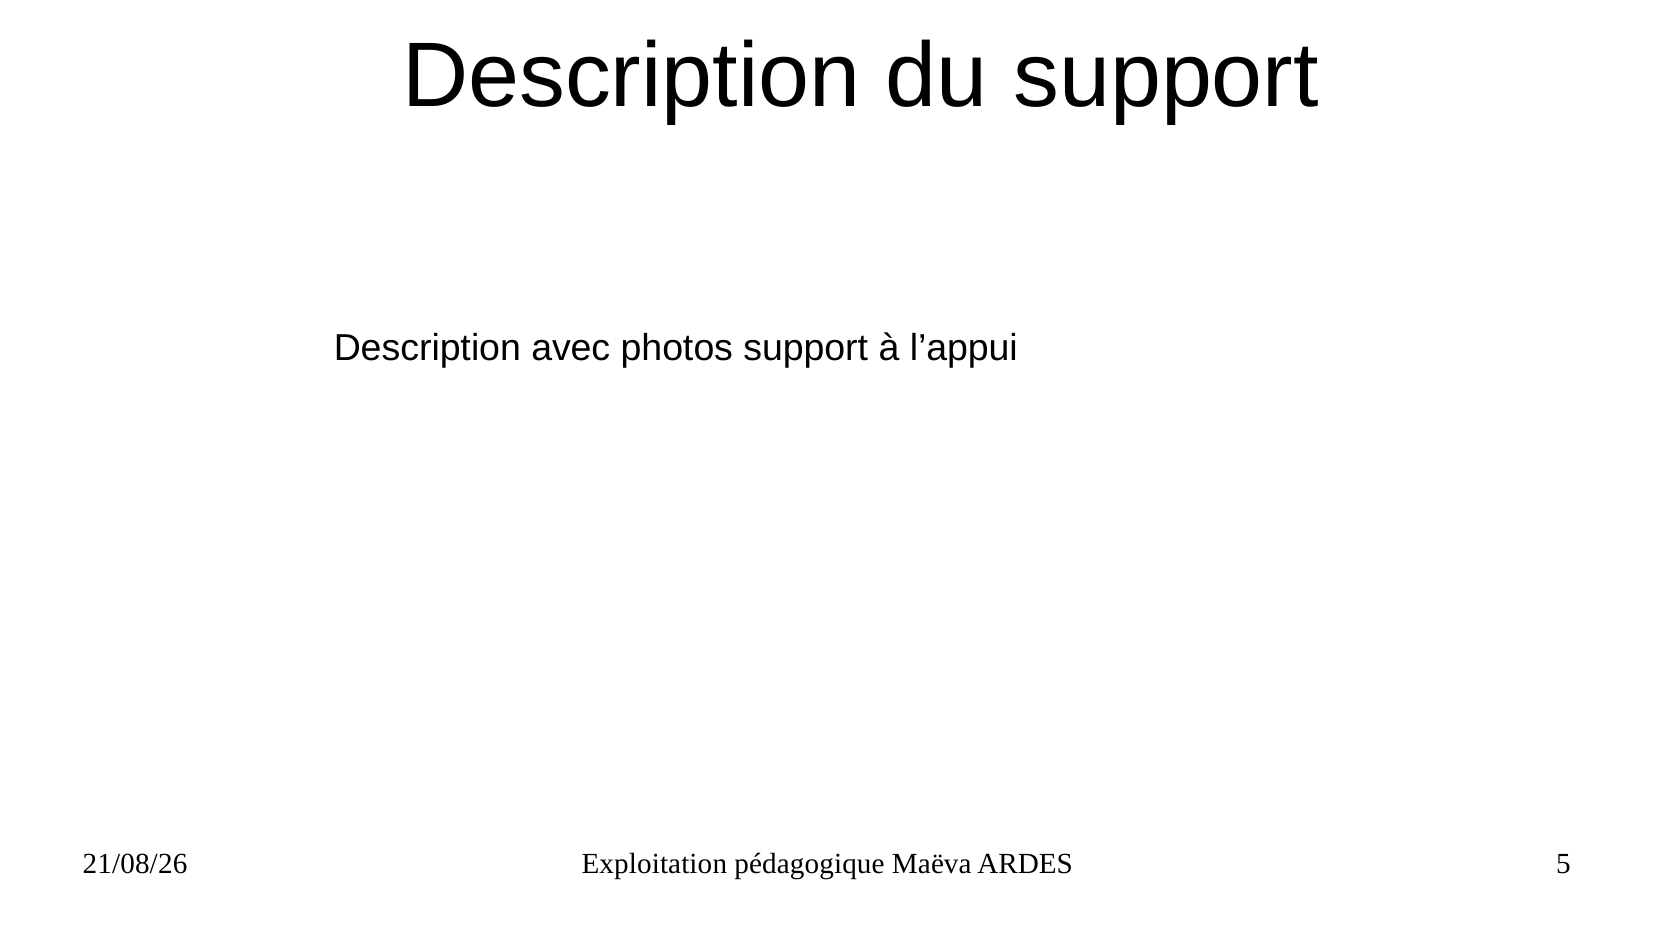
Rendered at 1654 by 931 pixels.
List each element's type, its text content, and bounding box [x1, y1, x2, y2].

text_box Description avec photos support à l’appui [318, 318, 1044, 376]
list Description du support [212, 23, 1465, 154]
